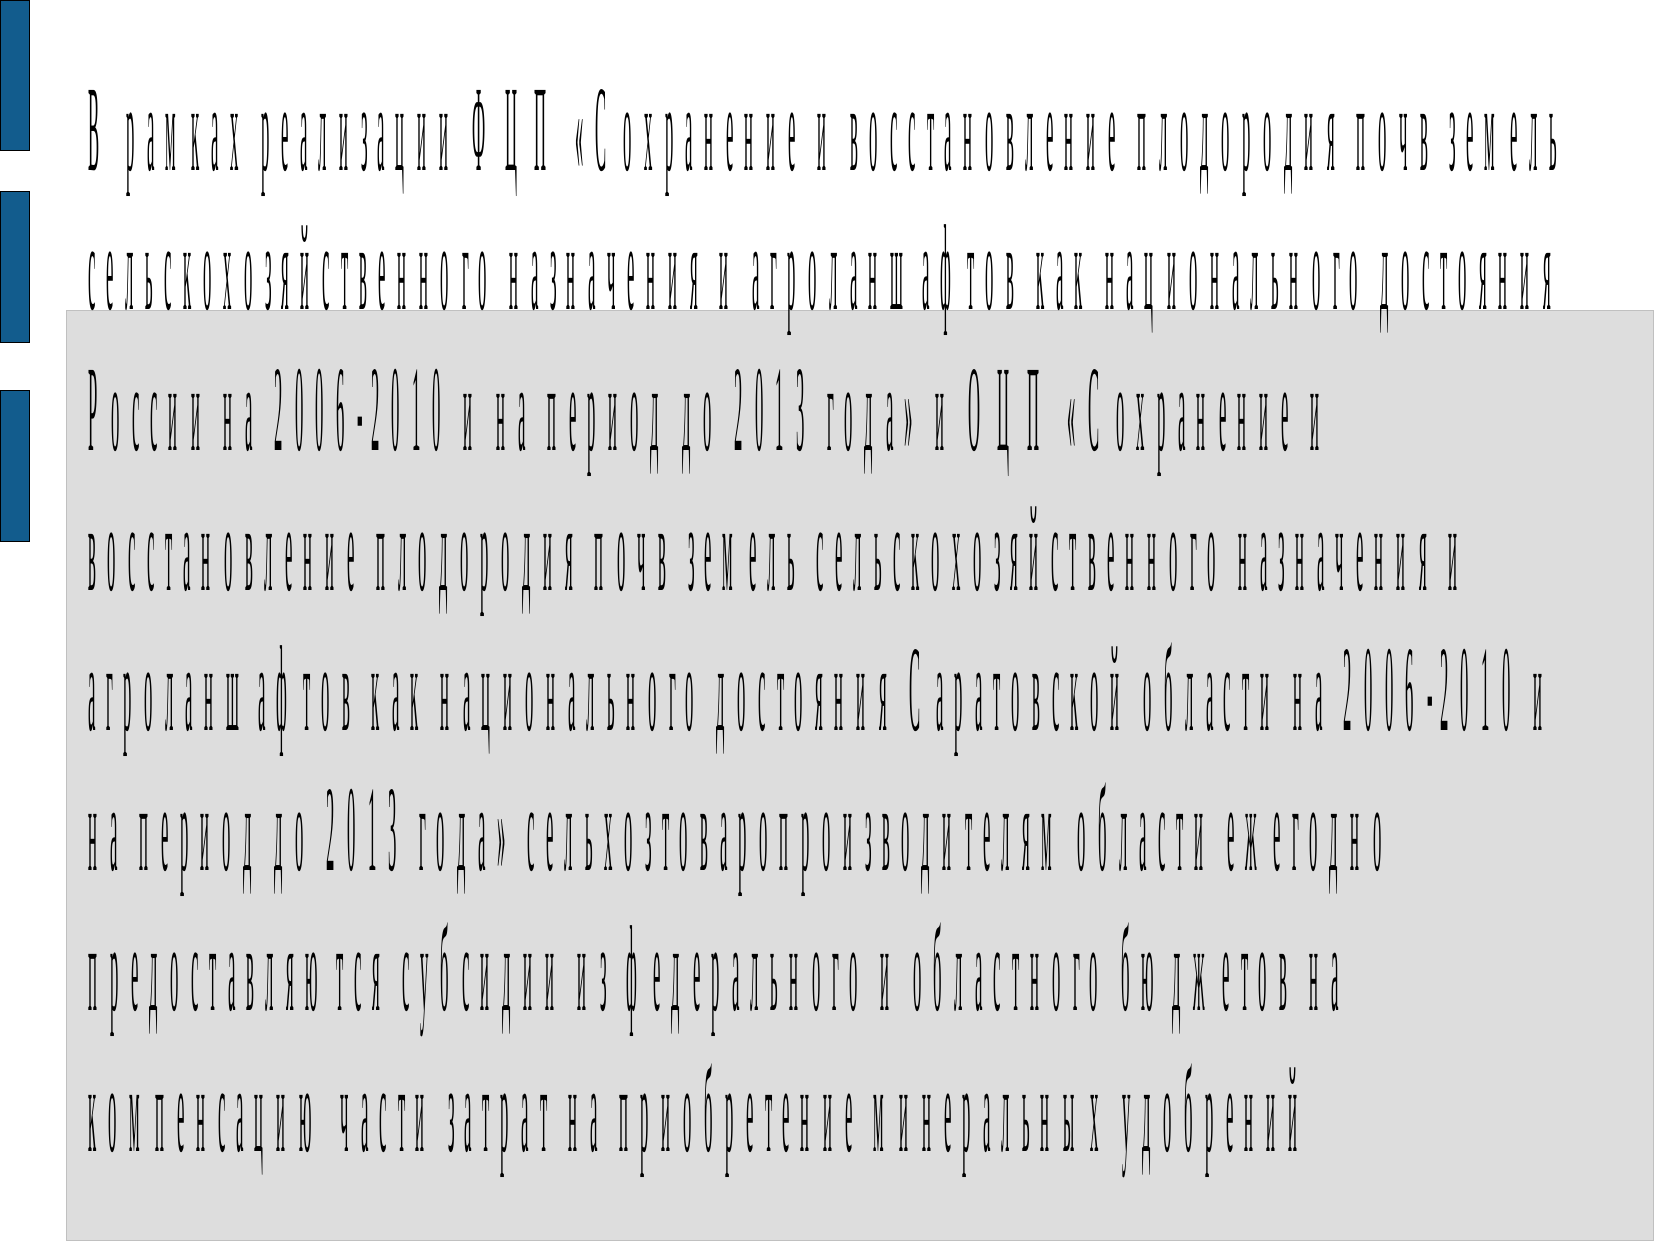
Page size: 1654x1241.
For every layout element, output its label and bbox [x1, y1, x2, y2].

picture [88, 59, 1595, 1182]
